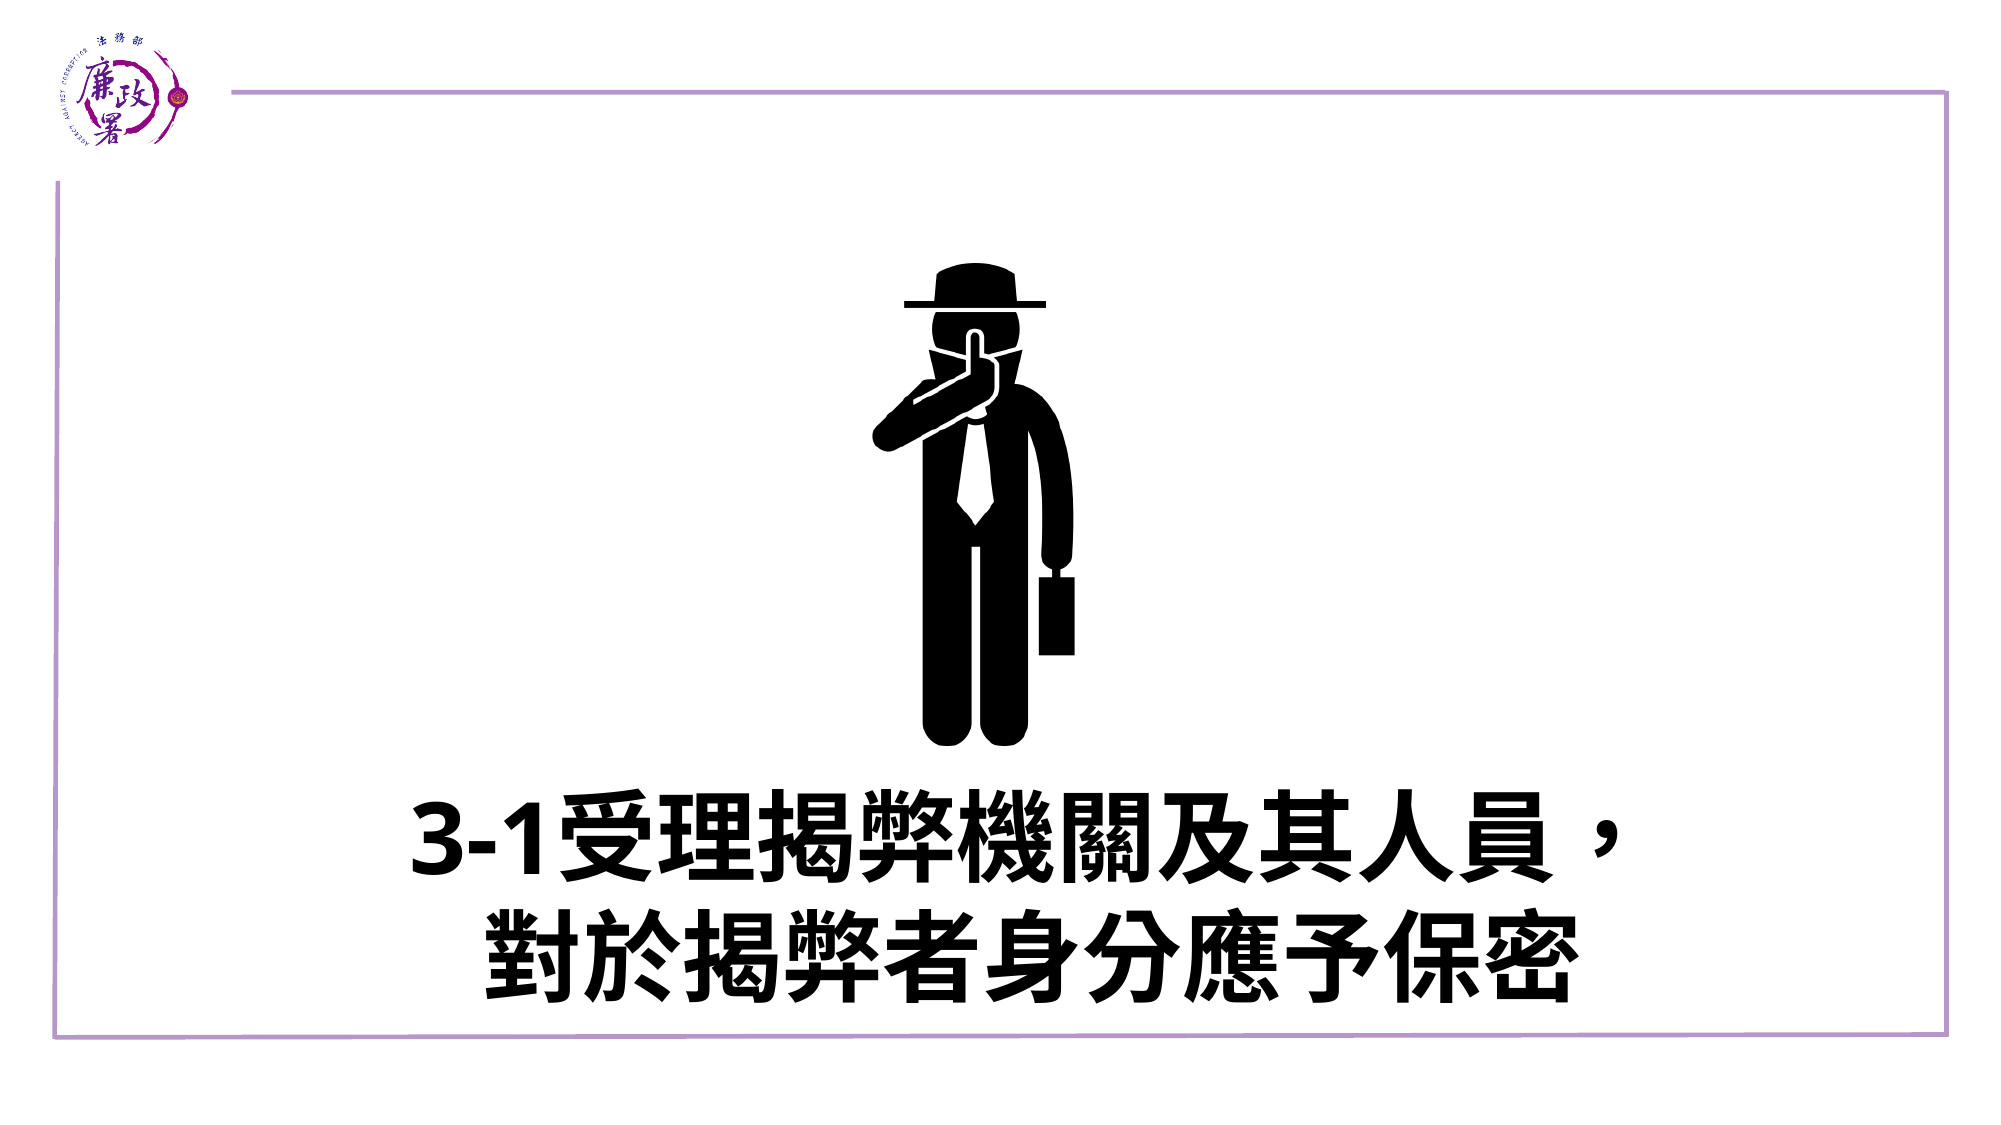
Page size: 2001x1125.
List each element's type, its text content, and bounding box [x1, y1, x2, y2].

picture [60, 32, 188, 146]
text_box 3-1受理揭弊機關及其人員， 對於揭弊者身分應予保密 [394, 767, 1672, 1023]
picture [731, 263, 1215, 746]
